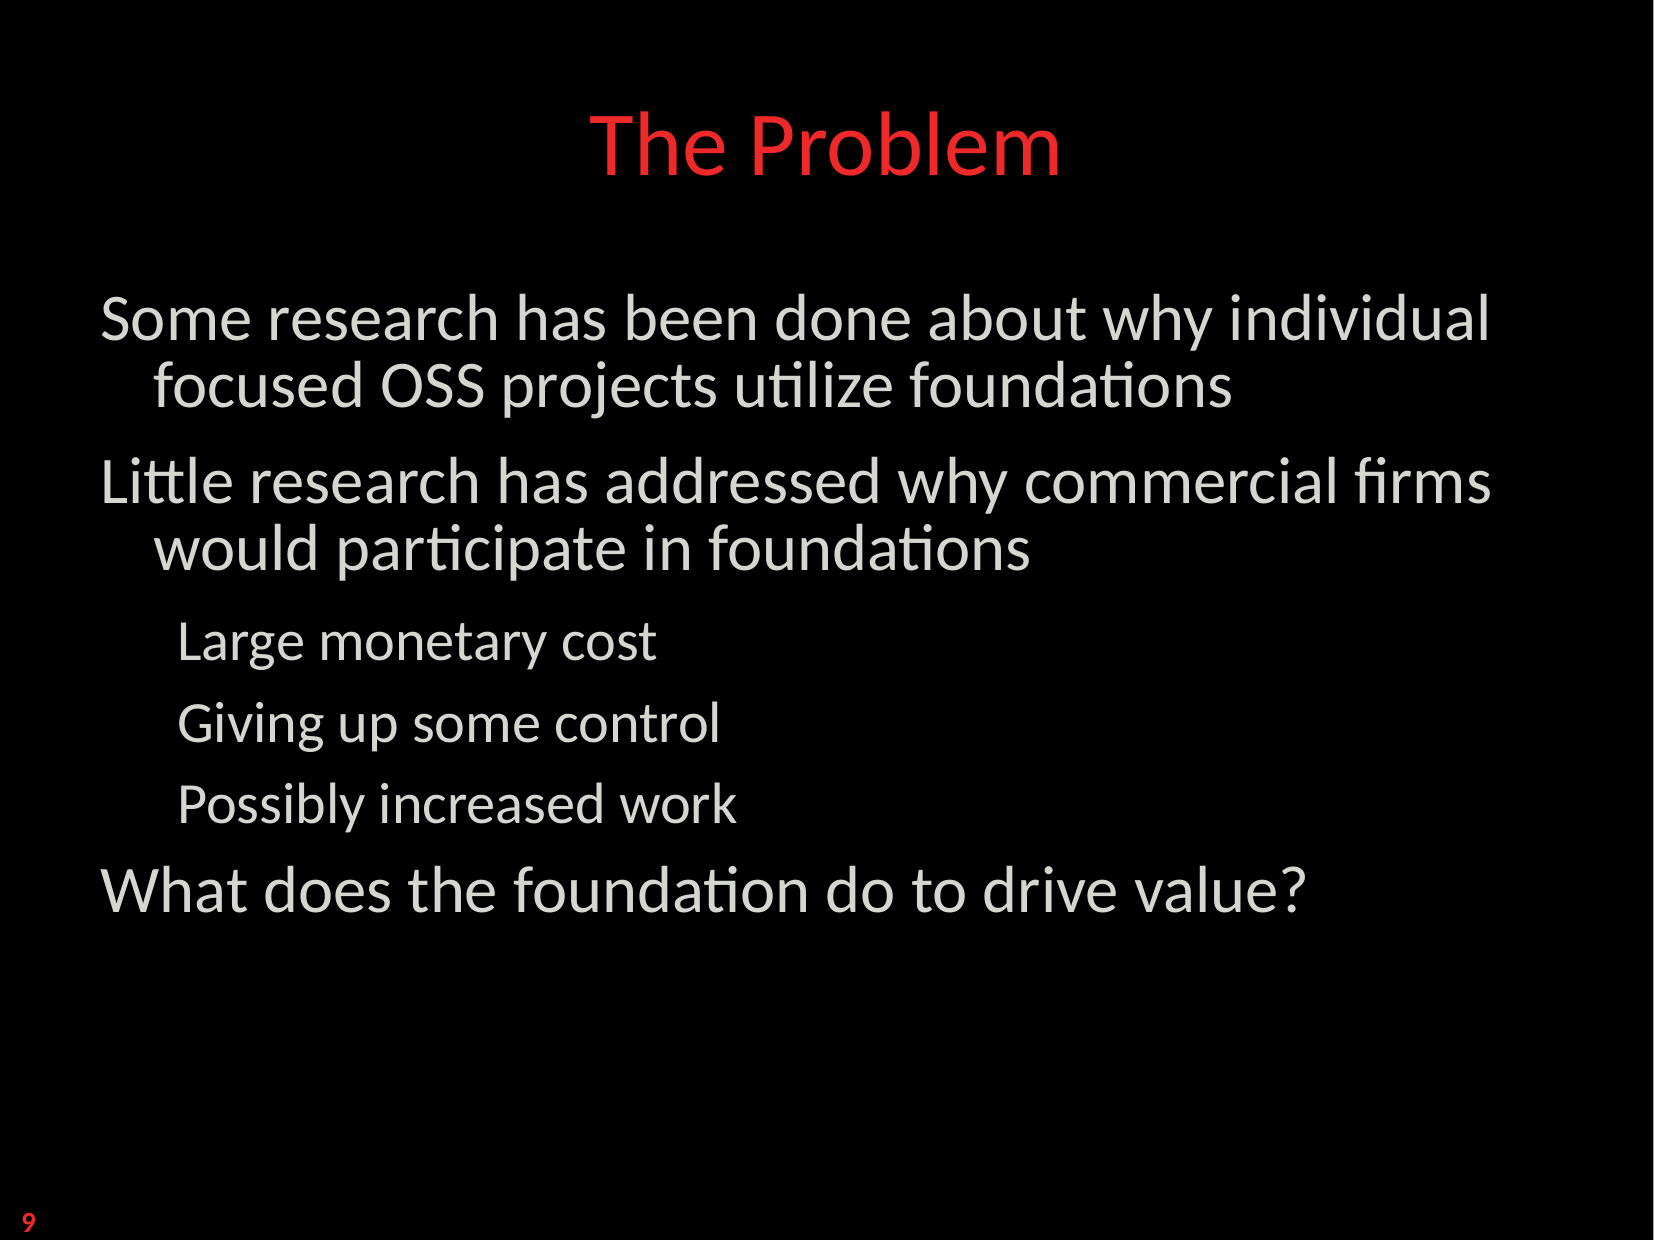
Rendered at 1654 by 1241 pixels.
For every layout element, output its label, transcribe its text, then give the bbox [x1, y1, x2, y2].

list Some research has been done about why individual focused OSS projects utilize foundations Little research has addressed why commercial firms would participate in foundations Large monetary cost Giving up some control Possibly increased work What does the foundation do to drive value? [82, 290, 1571, 1094]
title The Problem [82, 56, 1571, 250]
